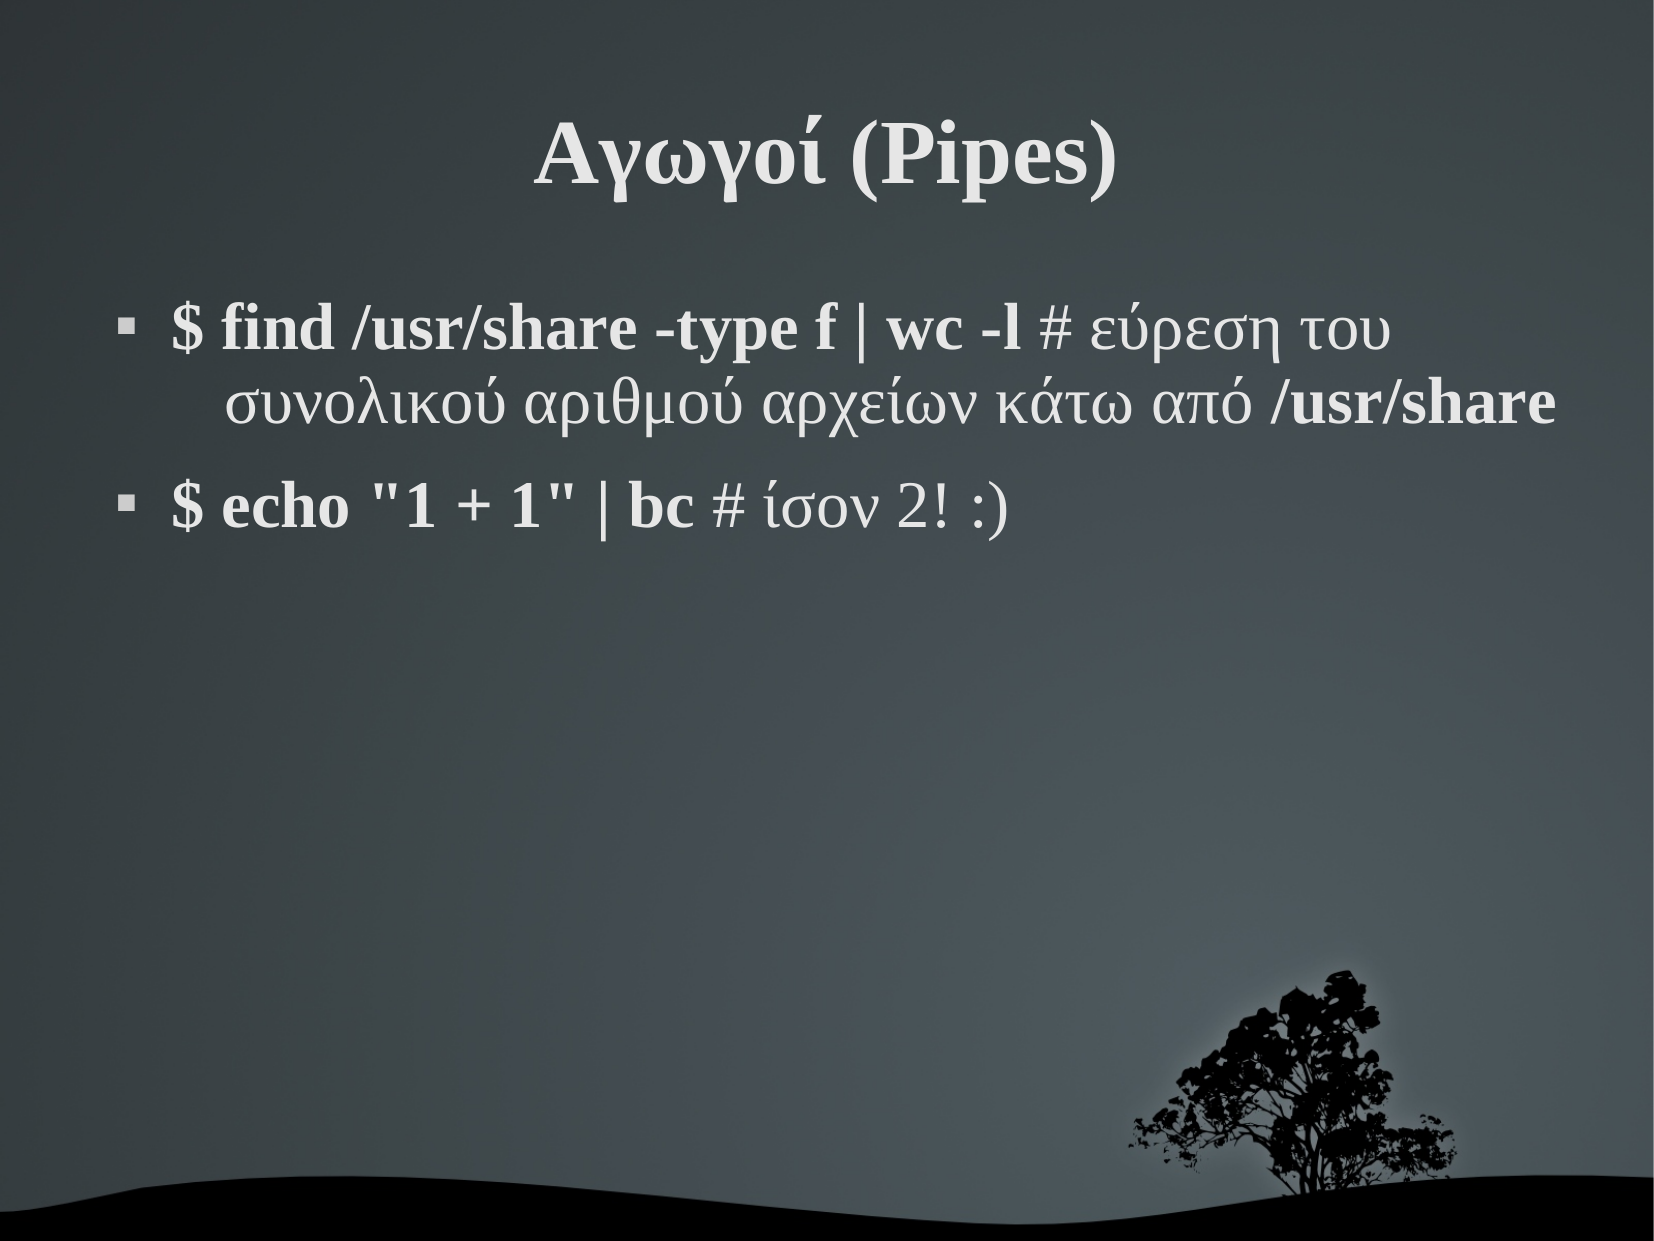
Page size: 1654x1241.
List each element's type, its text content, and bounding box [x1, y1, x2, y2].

picture [0, 0, 1654, 1241]
title Αγωγοί (Pipes) [82, 49, 1571, 257]
list $ find /usr/share -type f | wc -l # εύρεση του συνολικού αριθμού αρχείων κάτω από /usr/share $ echo "1 + 1" | bc # ίσον 2! :) [82, 290, 1571, 1109]
